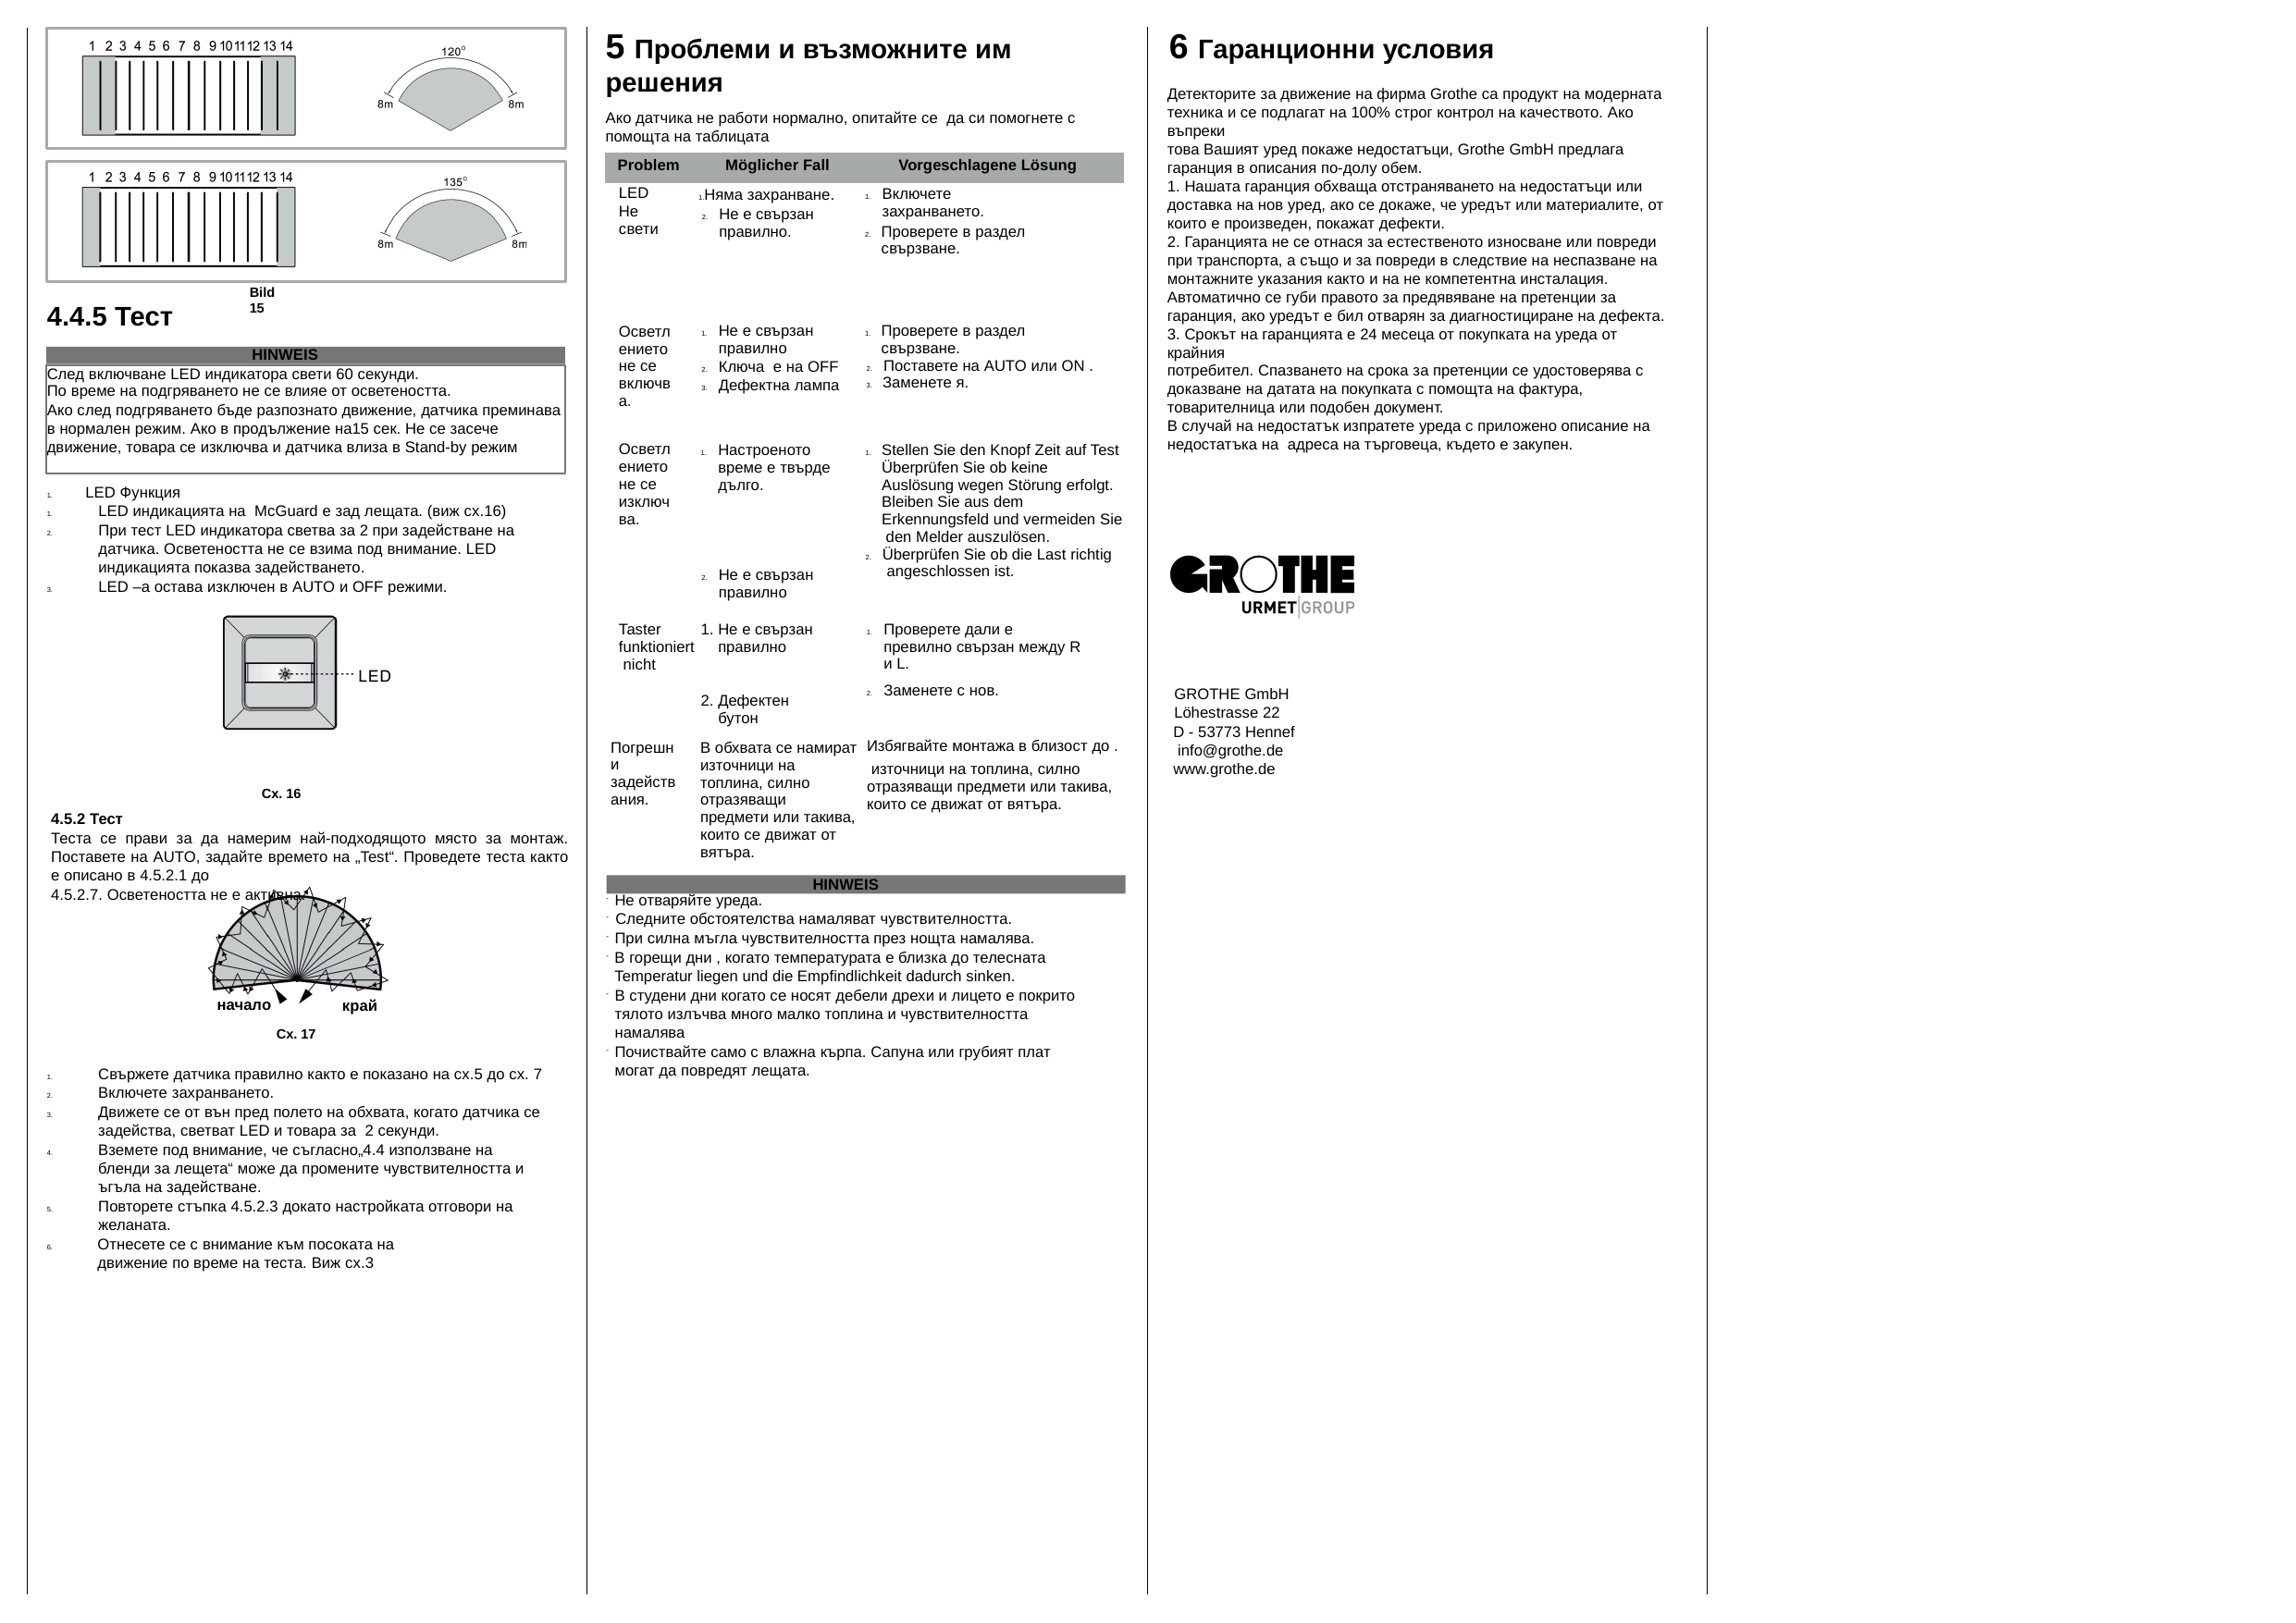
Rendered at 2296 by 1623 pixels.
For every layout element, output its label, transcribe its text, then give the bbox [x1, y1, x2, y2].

text_box [81, 40, 296, 136]
table_cell Няма захранване. Не е свързан правилно. [698, 183, 862, 320]
text_box [377, 45, 525, 131]
text_box Ако след подгряването бъде разпознато движение, датчика преминава в нормален режим. Ако в продължение на15 сек. Не се засече движение, товара се изключва и датчика влиза в Stand-by режим [47, 400, 563, 456]
table_cell Осветлението не се изключва. [605, 439, 698, 611]
text_box Bild 15 [247, 283, 293, 316]
text_box [46, 346, 250, 363]
table_cell Проверете в раздел свързване. Поставете на AUTO или ON . Заменете я. [862, 320, 1124, 439]
table_cell Включете захранването. Проверете в раздел свързване. [862, 183, 1124, 320]
text_box Не отваряйте уреда. Следните обстоятелства намаляват чувствителността. При силна мъгла чувствителността през нощта намалява. В горещи дни , когато температурата е близка до телесната Temperatur liegen und die Empfindlichkeit dadurch sinken. В студени дни когато се носят дебели дрехи и лицето е покрито тялото излъчва много малко топлина и чувствителността намалява Почиствайте само с влажна кърпа. Сапуна или грубият плат могат да повредят лещата. [604, 904, 1116, 1079]
text_box [320, 346, 565, 364]
text_box начало [215, 995, 281, 1014]
table_header Problem [605, 153, 698, 183]
text_box LED Функция LED индикацията на McGuard е зад лещата. (виж сх.16) При тест LED индикатора светва за 2 при задействане на датчика. Осветеността не се взима под внимание. LED индикацията показва задействането. LED –а остава изключен в AUTO и OFF режими. [44, 482, 560, 596]
text_box 4.4.5 Тест [44, 299, 217, 332]
table_cell LED Не свети [605, 183, 698, 320]
table_cell Не е свързан правилно Ключа е на OFF Дефектна лампа [698, 320, 862, 439]
table_cell Настроеното време е твърде дълго. Не е свързан правилно [698, 439, 862, 611]
text_box край [331, 995, 390, 1014]
text_box 6 Гаранционни условия Детекторите за движение на фирма Grothe са продукт на модерната техника и се подлагат на 100% строг контрол на качеството. Ако въпреки това Вашият уред покаже недостатъци, Grothe GmbH предлага гаранция в описания по-долу обем. 1. Нашата гаранция обхваща отстраняването на недостатъци или доставка на нов уред, ако се докаже, че уредът или материалите, от които е произведен, покажат дефекти. 2. Гаранцията не се отнася за естественото износване или повреди при транспорта, а също и за повреди в следствие на неспазване на монтажните указания както и на не компетентна инсталация. Автоматично се губи правото за предявяване на претенции за гаранция, ако уредът е бил отварян за диагностициране на дефекта. 3. Срокът на гаранцията е 24 месеца от покупката на уреда от крайния потребител. Спазването на срока за претенции се удостоверява с доказване на датата на покупката с помощта на фактура, товарителница или подобен документ. В случай на недостатък изпратете уреда с приложено описание на недостатъка на адреса на търговеца, където е закупен. [1167, 23, 1671, 454]
text_box Свържете датчика правилно както е показано на сх.5 до сх. 7 Включете захранването. Движете се от вън пред полето на обхвата, когато датчика се задейства, светват LED и товара за 2 секунди. Вземете под внимание, че съгласно„4.4 използване на бленди за лещета“ може да промените чувствителността и ъгъла на задействане. Повторете стъпка 4.5.2.3 докато настройката отговори на желаната. Отнесете се с внимание към посоката на движение по време на теста. Виж сх.3 [44, 1064, 566, 1273]
table_cell Stellen Sie den Knopf Zeit auf Test Überprüfen Sie ob keine Auslösung wegen Störung erfolgt. Bleiben Sie aus dem Erkennungsfeld und vermeiden Sie den Melder auszulösen. Überprüfen Sie ob die Last richtig angeschlossen ist. [862, 439, 1124, 611]
table_header Möglicher Fall [698, 153, 862, 183]
text_box Сх. 17 [274, 1026, 320, 1042]
text_box По време на подгряването не се влияе от осветеността. [47, 381, 564, 400]
text_box 5 Проблеми и възможните им решения Ако датчика не работи нормално, опитайте се да си помогнете с помощта на таблицата [603, 23, 1136, 175]
text_box След включване LED индикатора свети 60 секунди. [47, 366, 521, 381]
text_box [204, 904, 389, 1014]
text_box GROTHE GmbH Löhestrasse 22 D - 53773 Hennef info@grothe.de www.grothe.de Сх. 16 4.5.2 Тест Теста се прави за да намерим най-подходящото място за монтаж. Поставете на AUTO, задайте времето на „Test“. Проведете теста както е описано в 4.5.2.1 до 4.5.2.7. Осветеността не е активна. [49, 683, 1298, 904]
table_cell Taster funktioniert nicht [605, 611, 698, 683]
text_box HINWEIS [250, 344, 320, 363]
table_cell Не е свързан правилно Дефектен бутон [698, 611, 862, 683]
text_box [377, 176, 527, 262]
text_box [1169, 554, 1355, 620]
text_box [222, 615, 391, 683]
table_cell Осветлението не се включва. [605, 320, 698, 439]
table_cell Проверете дали е превилно свързан между R и L. Заменете с нов. [862, 611, 1124, 683]
text_box [81, 171, 296, 267]
table_header Vorgeschlagene Lösung [862, 153, 1124, 183]
